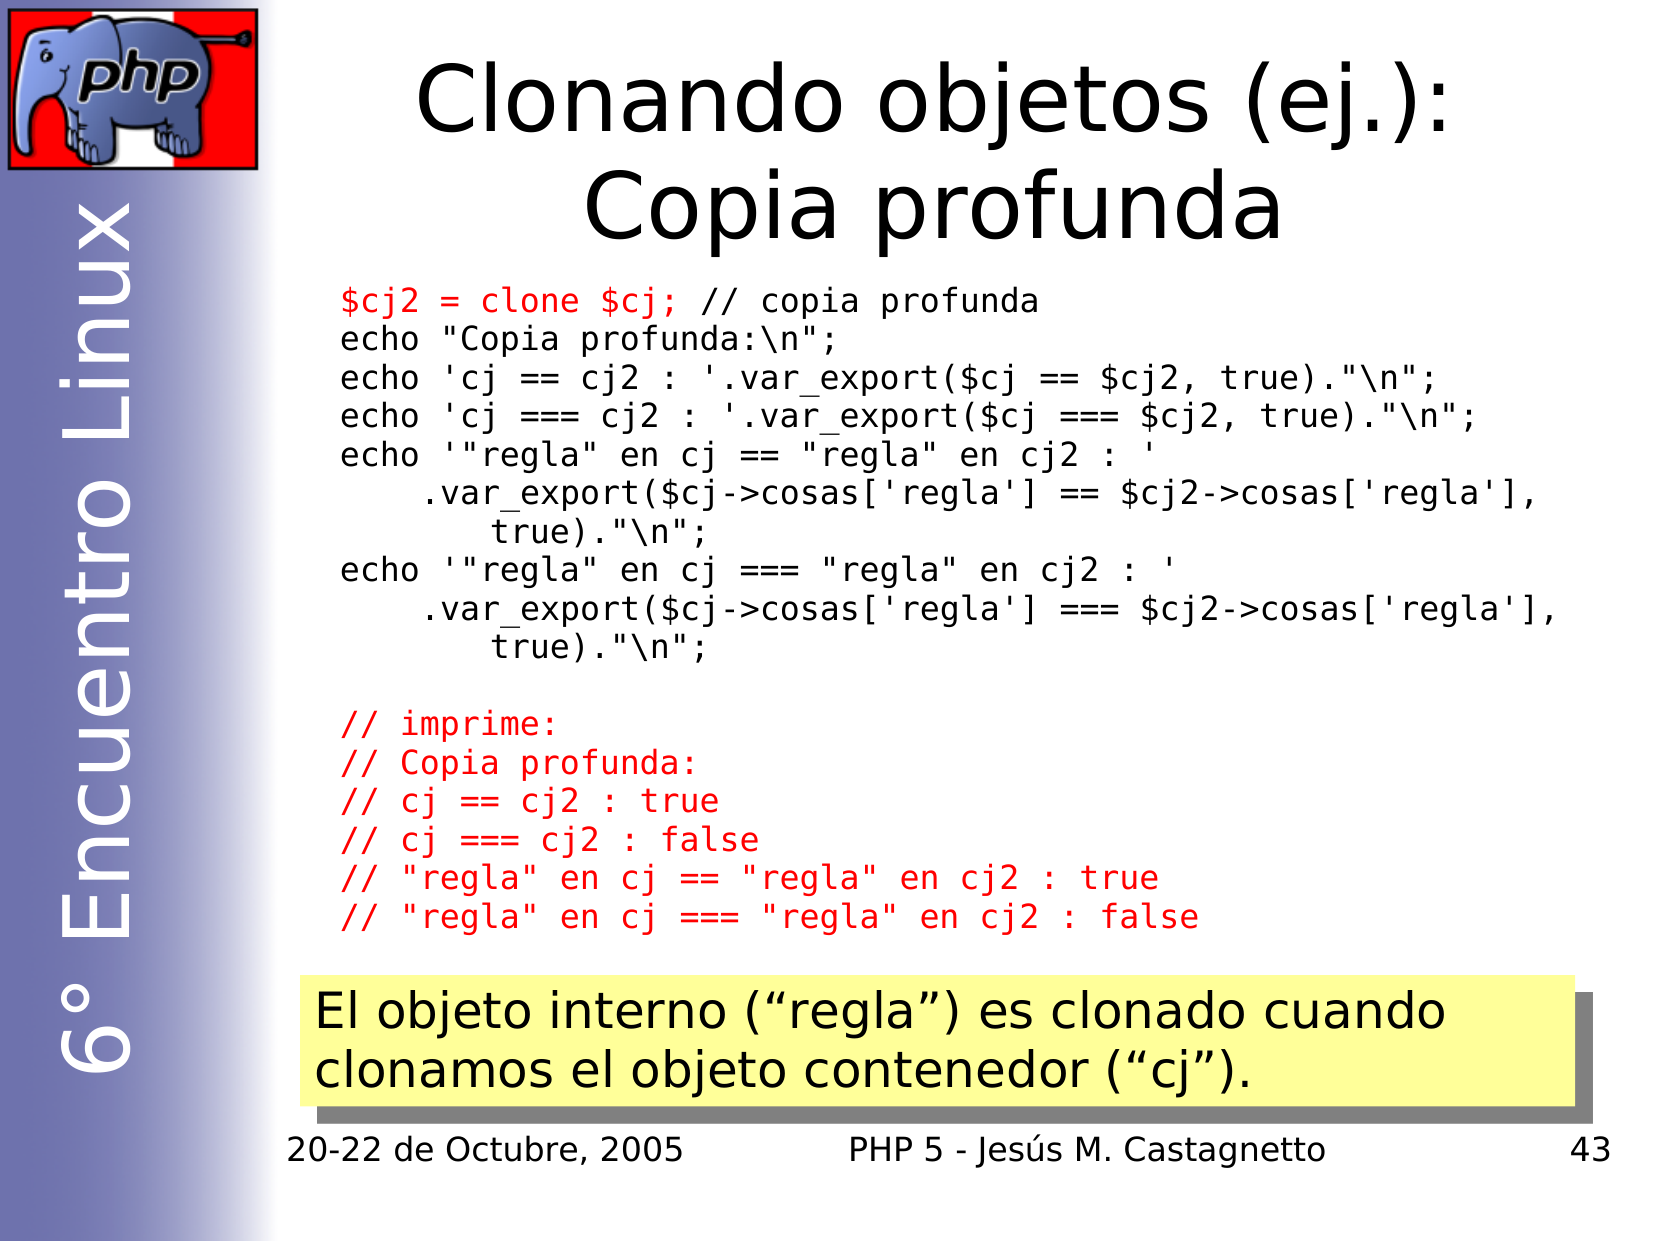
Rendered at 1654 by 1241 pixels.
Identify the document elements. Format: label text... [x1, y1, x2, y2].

picture [0, 0, 1654, 1241]
title Clonando objetos (ej.): Copia profunda [300, 45, 1571, 261]
text_box $cj2 = clone $cj; // copia profunda echo "Copia profunda:\n"; echo 'cj == cj2 : '.var_export($cj == $cj2, true)."\n"; echo 'cj === cj2 : '.var_export($cj === $cj2, true)."\n"; echo '"regla" en cj == "regla" en cj2 : ' .var_export($cj->cosas['regla'] == $cj2->cosas['regla'], true)."\n"; echo '"regla" en cj === "regla" en cj2 : ' .var_export($cj->cosas['regla'] === $cj2->cosas['regla'], true)."\n"; // imprime: // Copia profunda: // cj == cj2 : true // cj === cj2 : false // "regla" en cj == "regla" en cj2 : true // "regla" en cj === "regla" en cj2 : false [325, 274, 1576, 944]
text_box El objeto interno (“regla”) es clonado cuando clonamos el objeto contenedor (“cj”). [300, 975, 1576, 1107]
